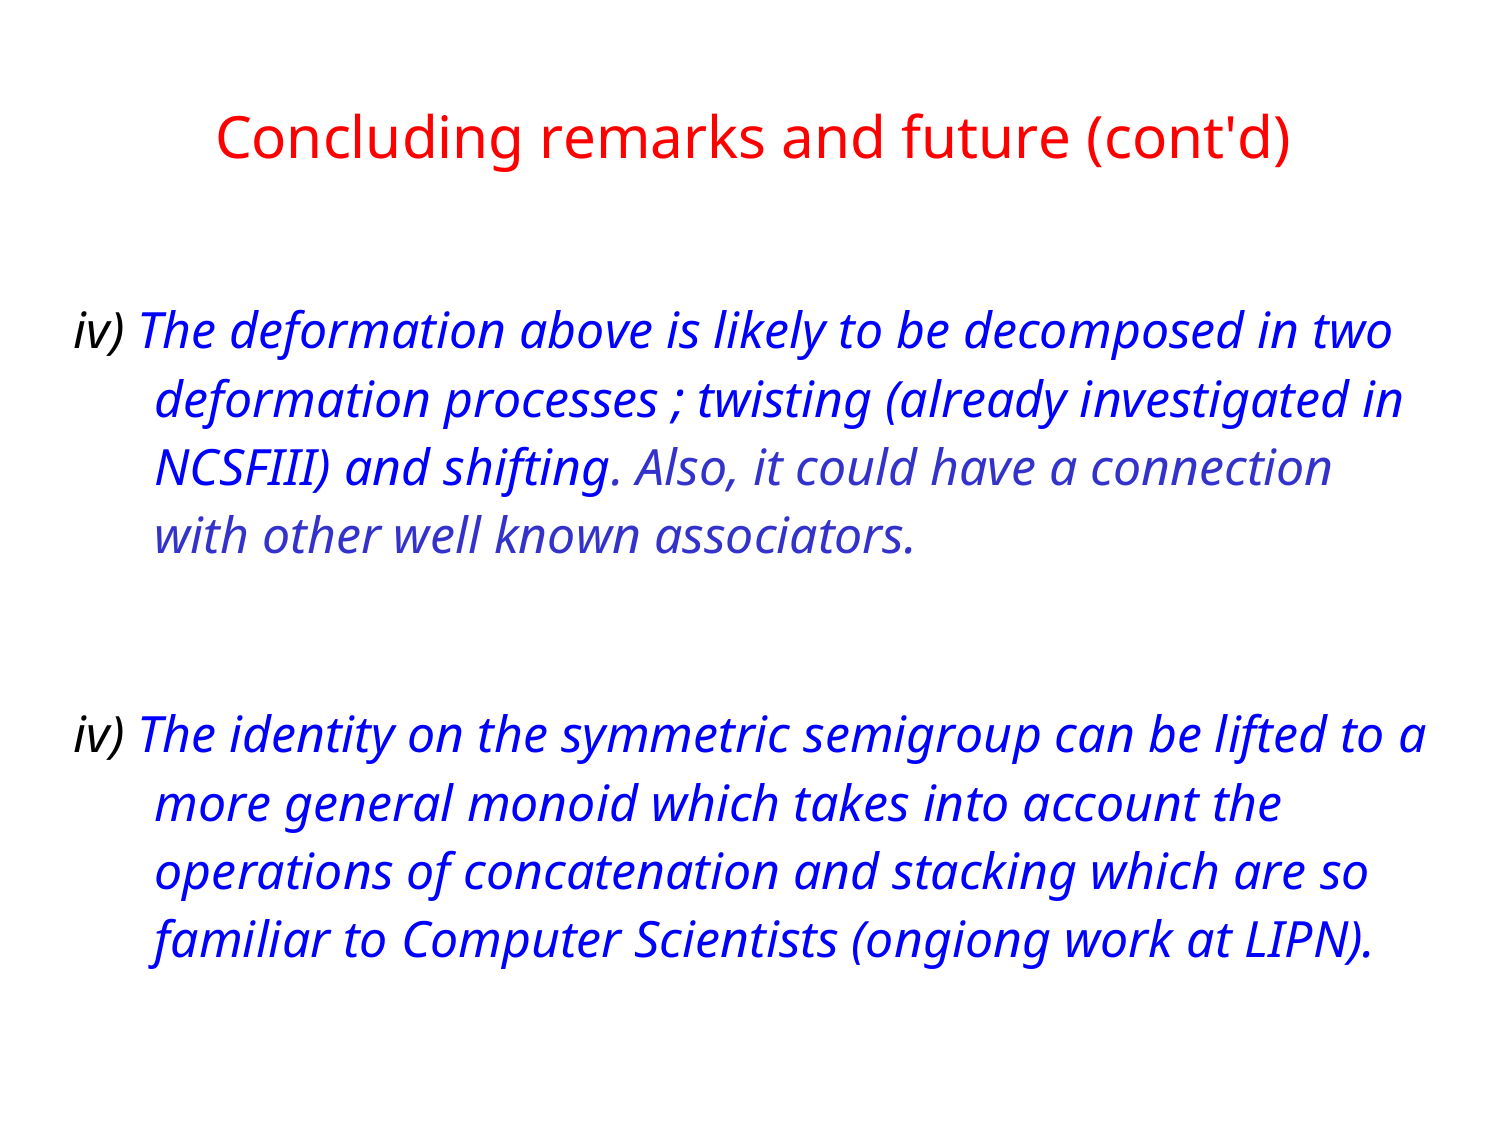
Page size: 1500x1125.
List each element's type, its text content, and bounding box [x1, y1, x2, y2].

text_box Concluding remarks and future (cont'd) iv) The deformation above is likely to be decomposed in two deformation processes ; twisting (already investigated in NCSFIII) and shifting. Also, it could have a connection with other well known associators. iv) The identity on the symmetric semigroup can be lifted to a more general monoid which takes into account the operations of concatenation and stacking which are so familiar to Computer Scientists (ongiong work at LIPN). [59, 88, 1447, 1012]
